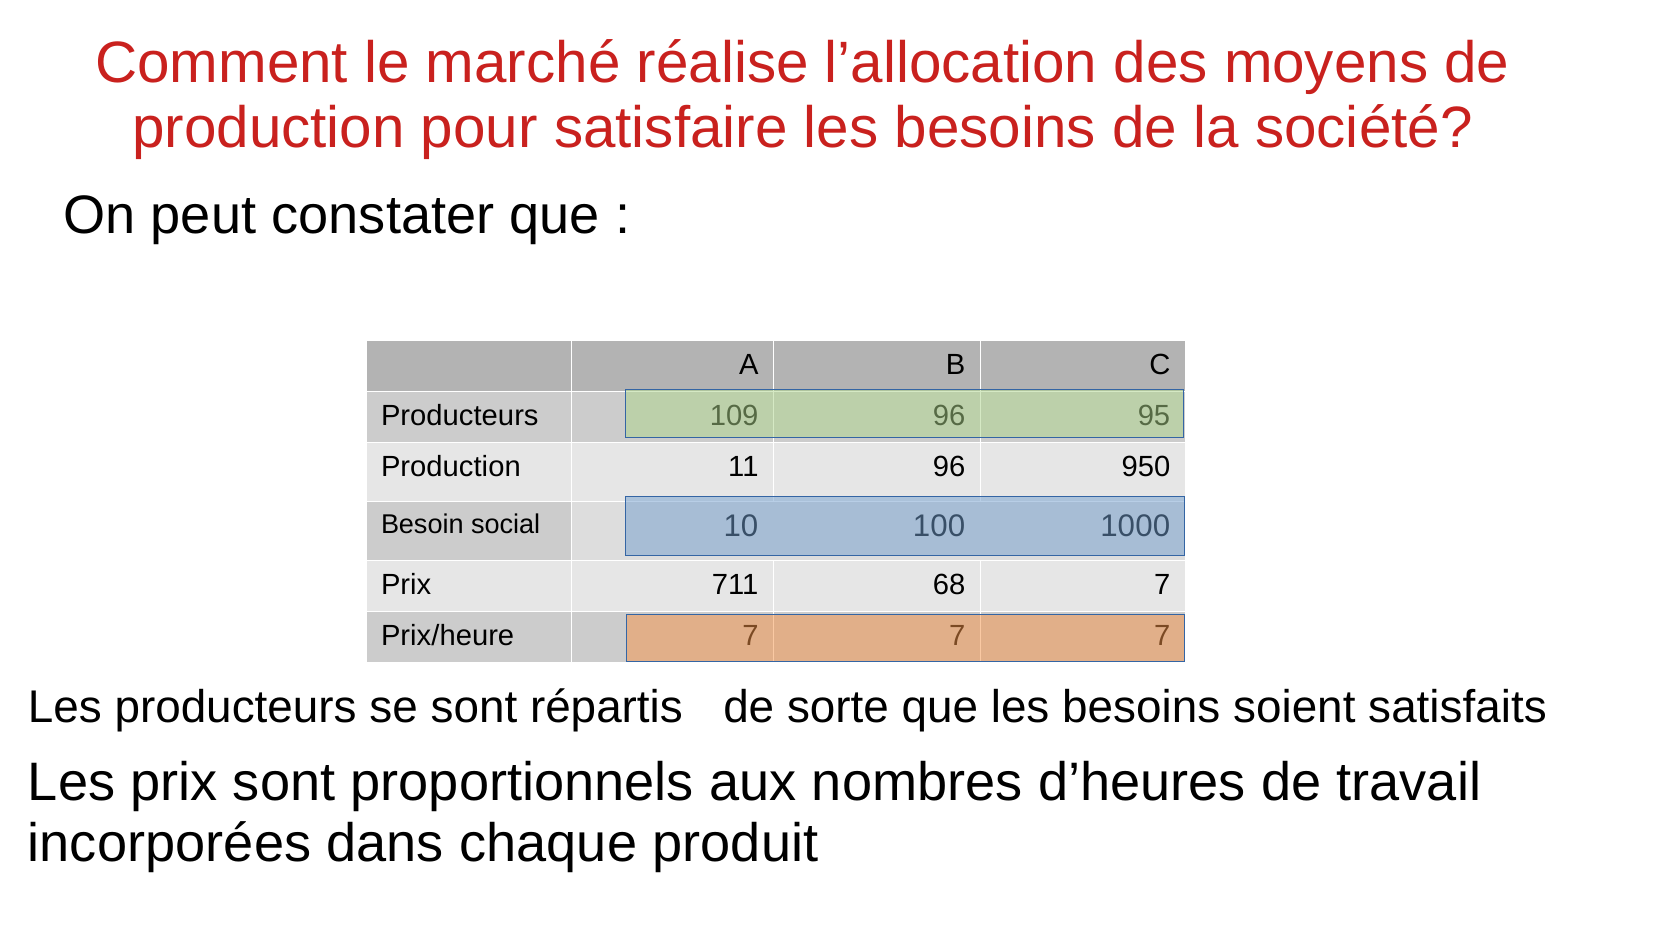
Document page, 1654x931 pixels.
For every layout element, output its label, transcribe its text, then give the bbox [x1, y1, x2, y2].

table_cell 109 [572, 392, 773, 442]
table_cell 10 [572, 502, 773, 560]
text_box On peut constater que : [48, 177, 1630, 260]
table_header A [572, 341, 773, 391]
table_header B [774, 341, 980, 389]
table_cell 96 [774, 438, 980, 442]
table_cell 100 [773, 556, 980, 560]
table_header [367, 341, 571, 391]
table_cell 950 [981, 443, 1185, 496]
table_cell 1000 [980, 556, 1185, 560]
table_cell Prix [367, 561, 571, 611]
table_cell Producteurs [367, 392, 571, 442]
text_box [625, 496, 1185, 556]
text_box [626, 614, 1185, 662]
table_header C [981, 341, 1185, 391]
table_cell 68 [774, 561, 980, 611]
text_box [625, 389, 1184, 438]
table_cell 7 [572, 612, 773, 662]
table_cell 11 [572, 443, 773, 501]
table_cell 95 [981, 392, 1185, 442]
table_cell Prix/heure [367, 612, 571, 662]
table_cell Besoin social [367, 502, 571, 560]
text_box Les producteurs se sont répartis [13, 673, 839, 756]
title Comment le marché réalise l’allocation des moyens de production pour satisfaire les besoins de la société? [82, 0, 1525, 177]
text_box de sorte que les besoins soient satisfaits [839, 673, 1571, 744]
text_box Les prix sont proportionnels aux nombres d’heures de travail incorporées dans chaque produit [13, 744, 1654, 898]
table_cell 96 [774, 443, 980, 496]
table_cell Production [367, 443, 571, 501]
table_cell 711 [572, 561, 773, 611]
table_cell 7 [981, 561, 1185, 611]
